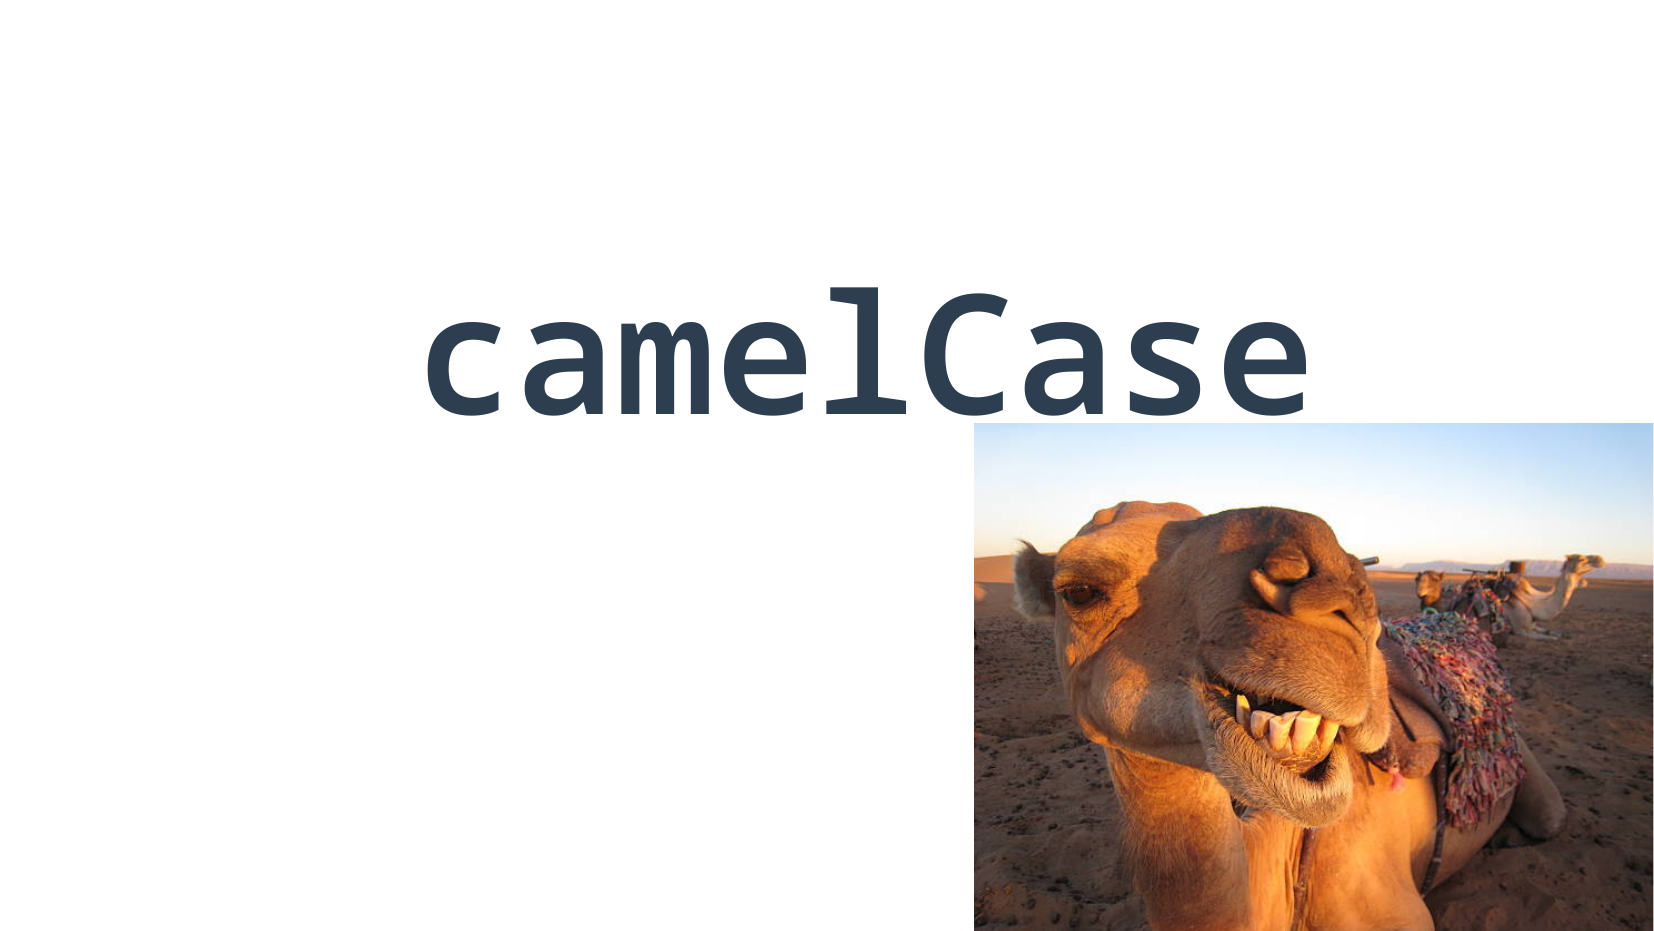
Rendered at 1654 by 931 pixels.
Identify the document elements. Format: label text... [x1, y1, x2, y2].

picture [974, 423, 1654, 931]
list camelCase [0, 236, 1654, 768]
